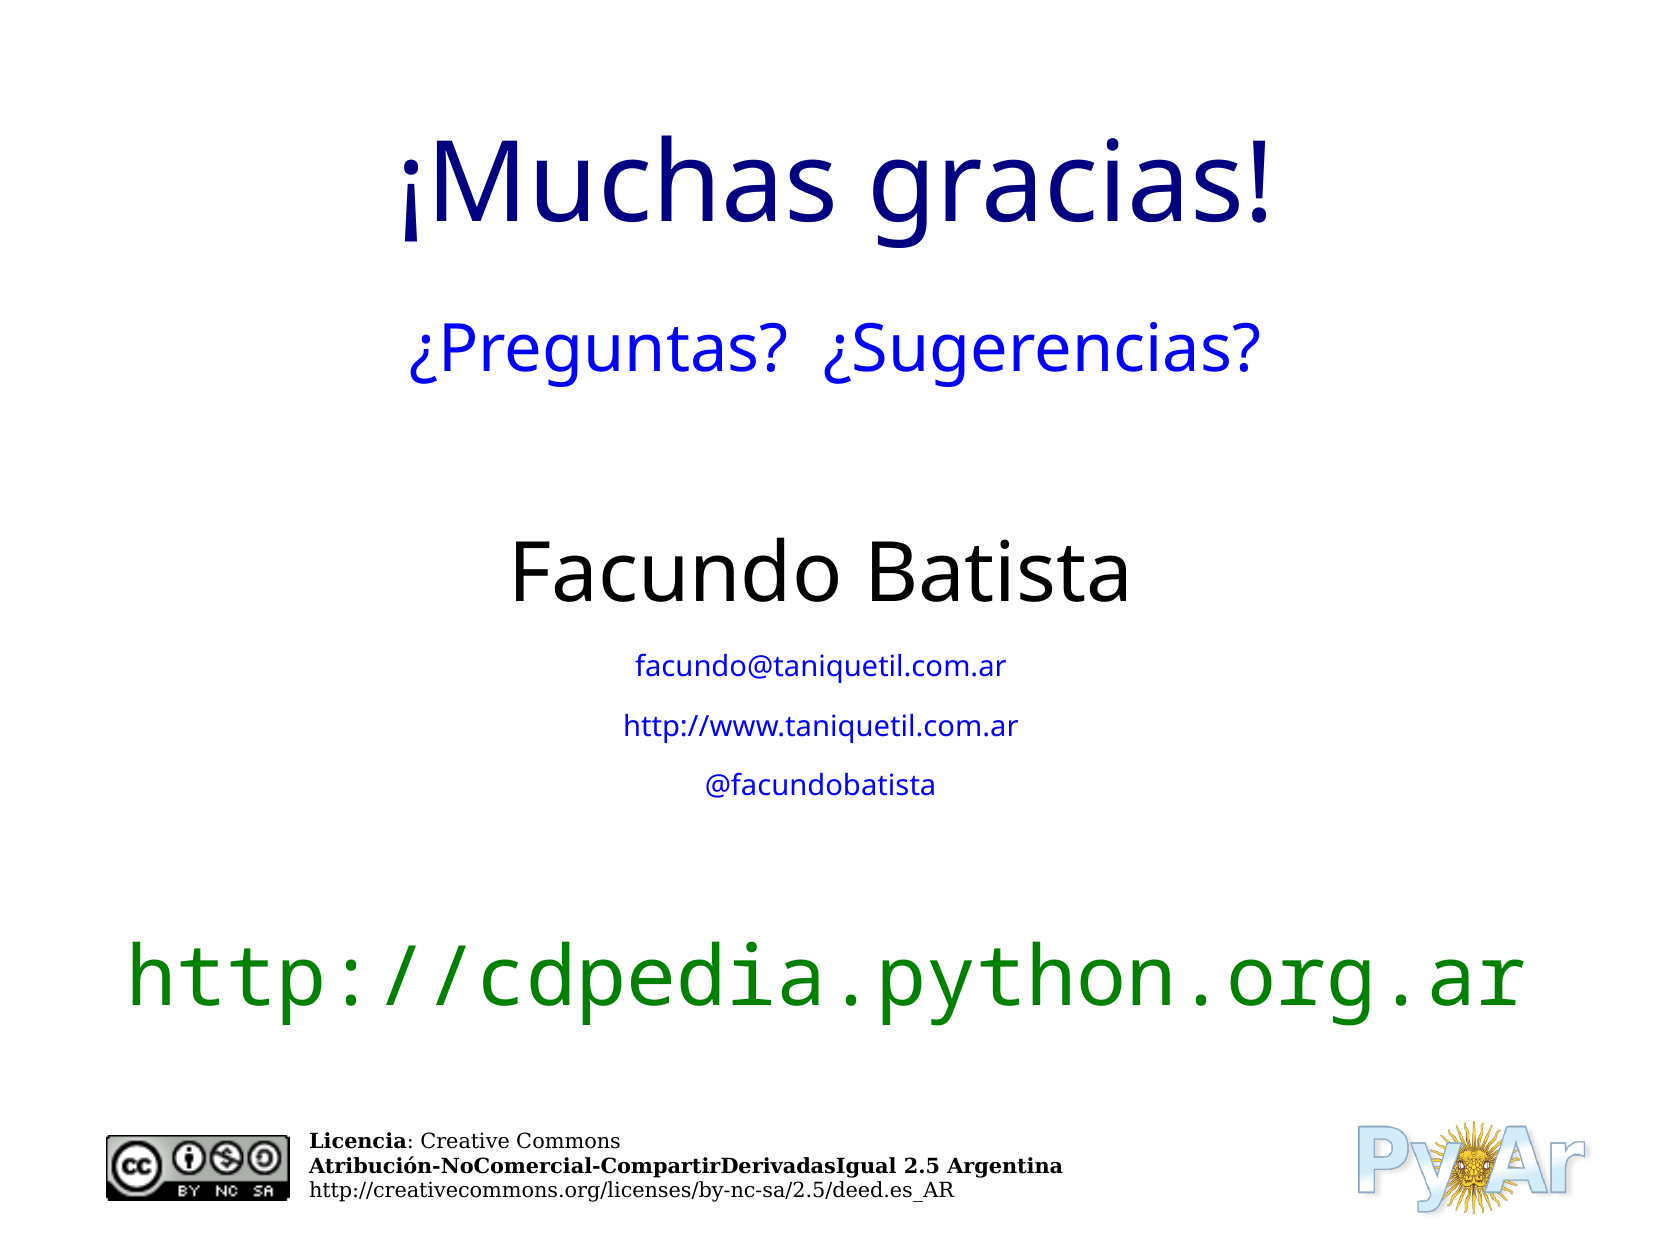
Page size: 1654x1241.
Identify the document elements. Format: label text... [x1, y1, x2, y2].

picture [1358, 1121, 1595, 1220]
title http://cdpedia.python.org.ar [0, 826, 1654, 1064]
picture [106, 1135, 290, 1201]
title Facundo Batista facundo@taniquetil.com.ar http://www.taniquetil.com.ar @facundobatista [106, 369, 1536, 826]
title ¡Muchas gracias! ¿Preguntas? ¿Sugerencias? [76, 88, 1595, 327]
text_box Licencia: Creative Commons Atribución-NoComercial-CompartirDerivadasIgual 2.5 Argentina http://creativecommons.org/licenses/by-nc-sa/2.5/deed.es_AR [309, 1122, 1161, 1211]
